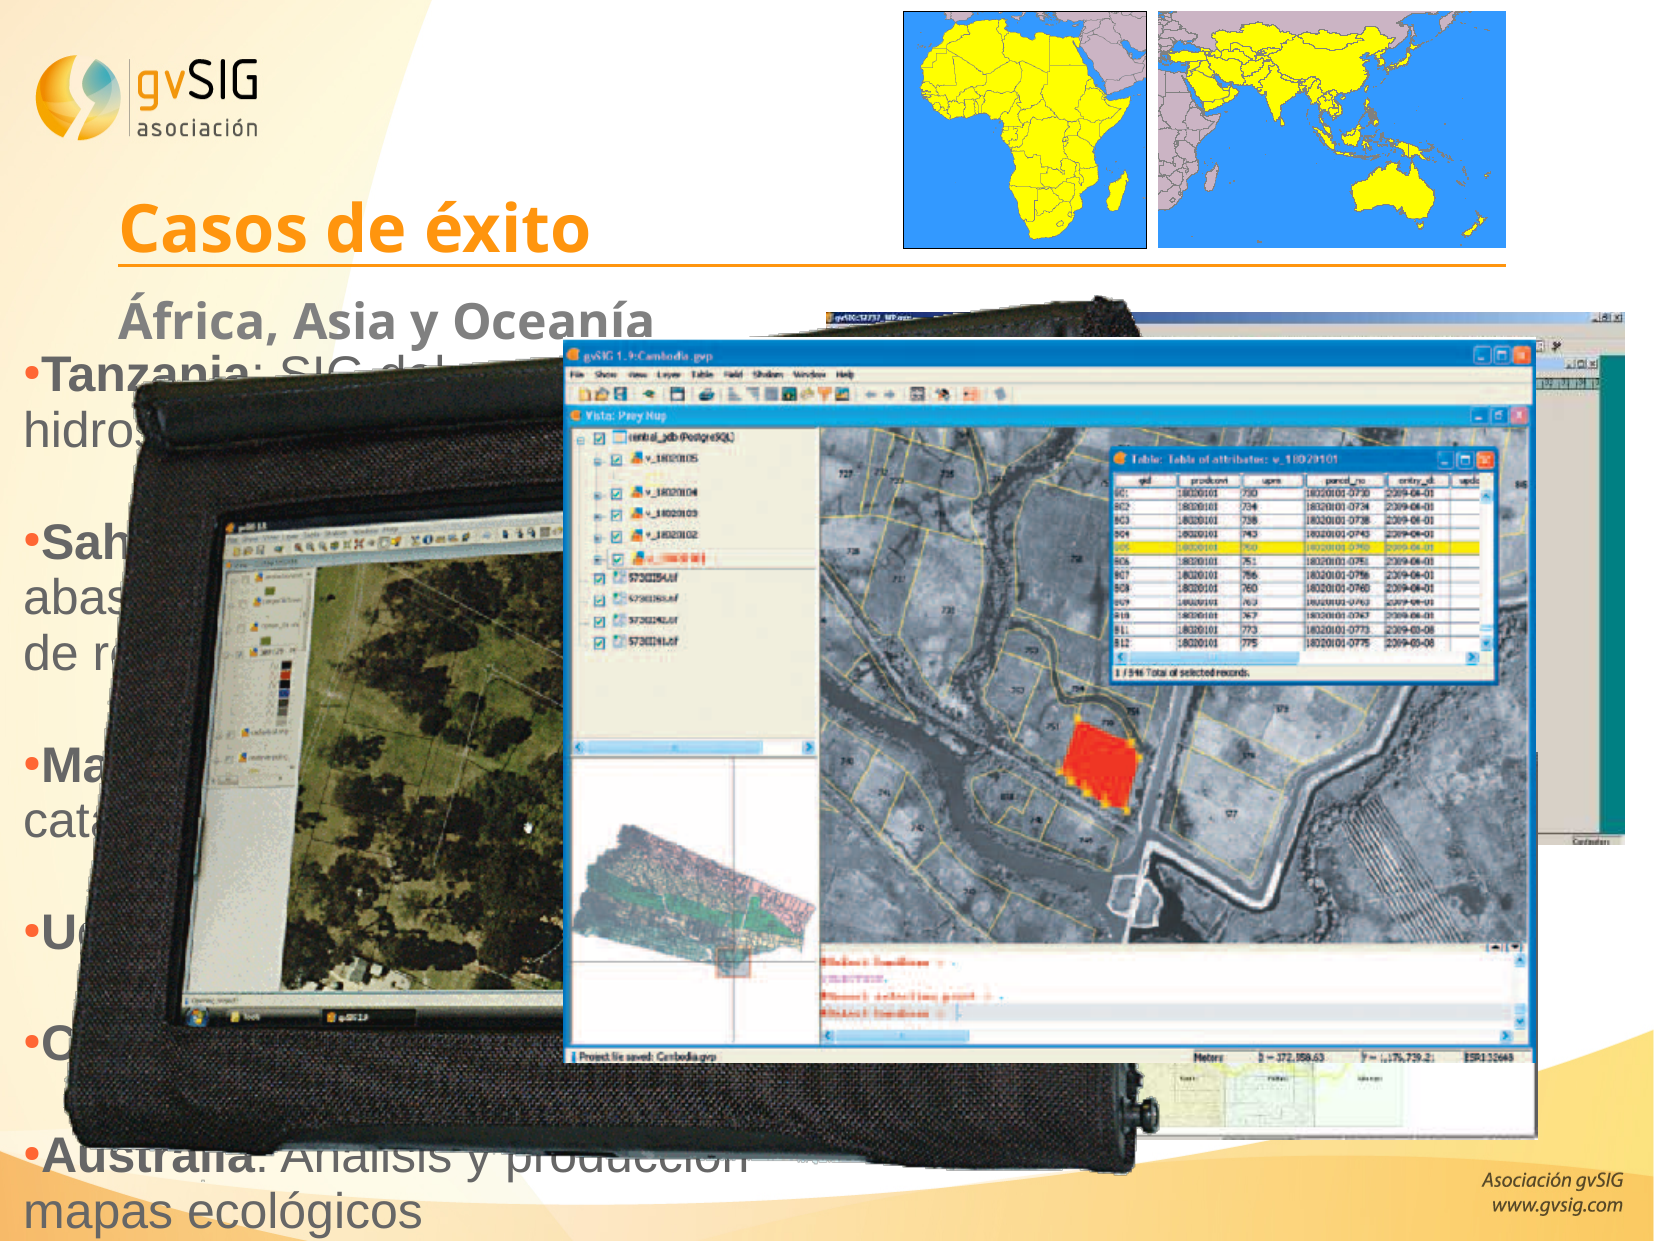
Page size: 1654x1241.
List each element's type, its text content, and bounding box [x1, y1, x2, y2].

title Casos de éxito [118, 177, 1607, 276]
picture [0, 0, 1654, 1241]
text_box Tanzania: SIG del programa hidrosanitario del distrito de Same. Sahara: proyecto Aqua-Sahara, abastecimiento de los campamentos de refugiados saharauis Marruecos: proyecto de gestión catastral Uganda: gestión de redes de agua Camboya: gestión catastral Australia: Análisis y producción mapas ecológicos [8, 283, 892, 1241]
title África, Asia y Oceanía [118, 276, 857, 283]
